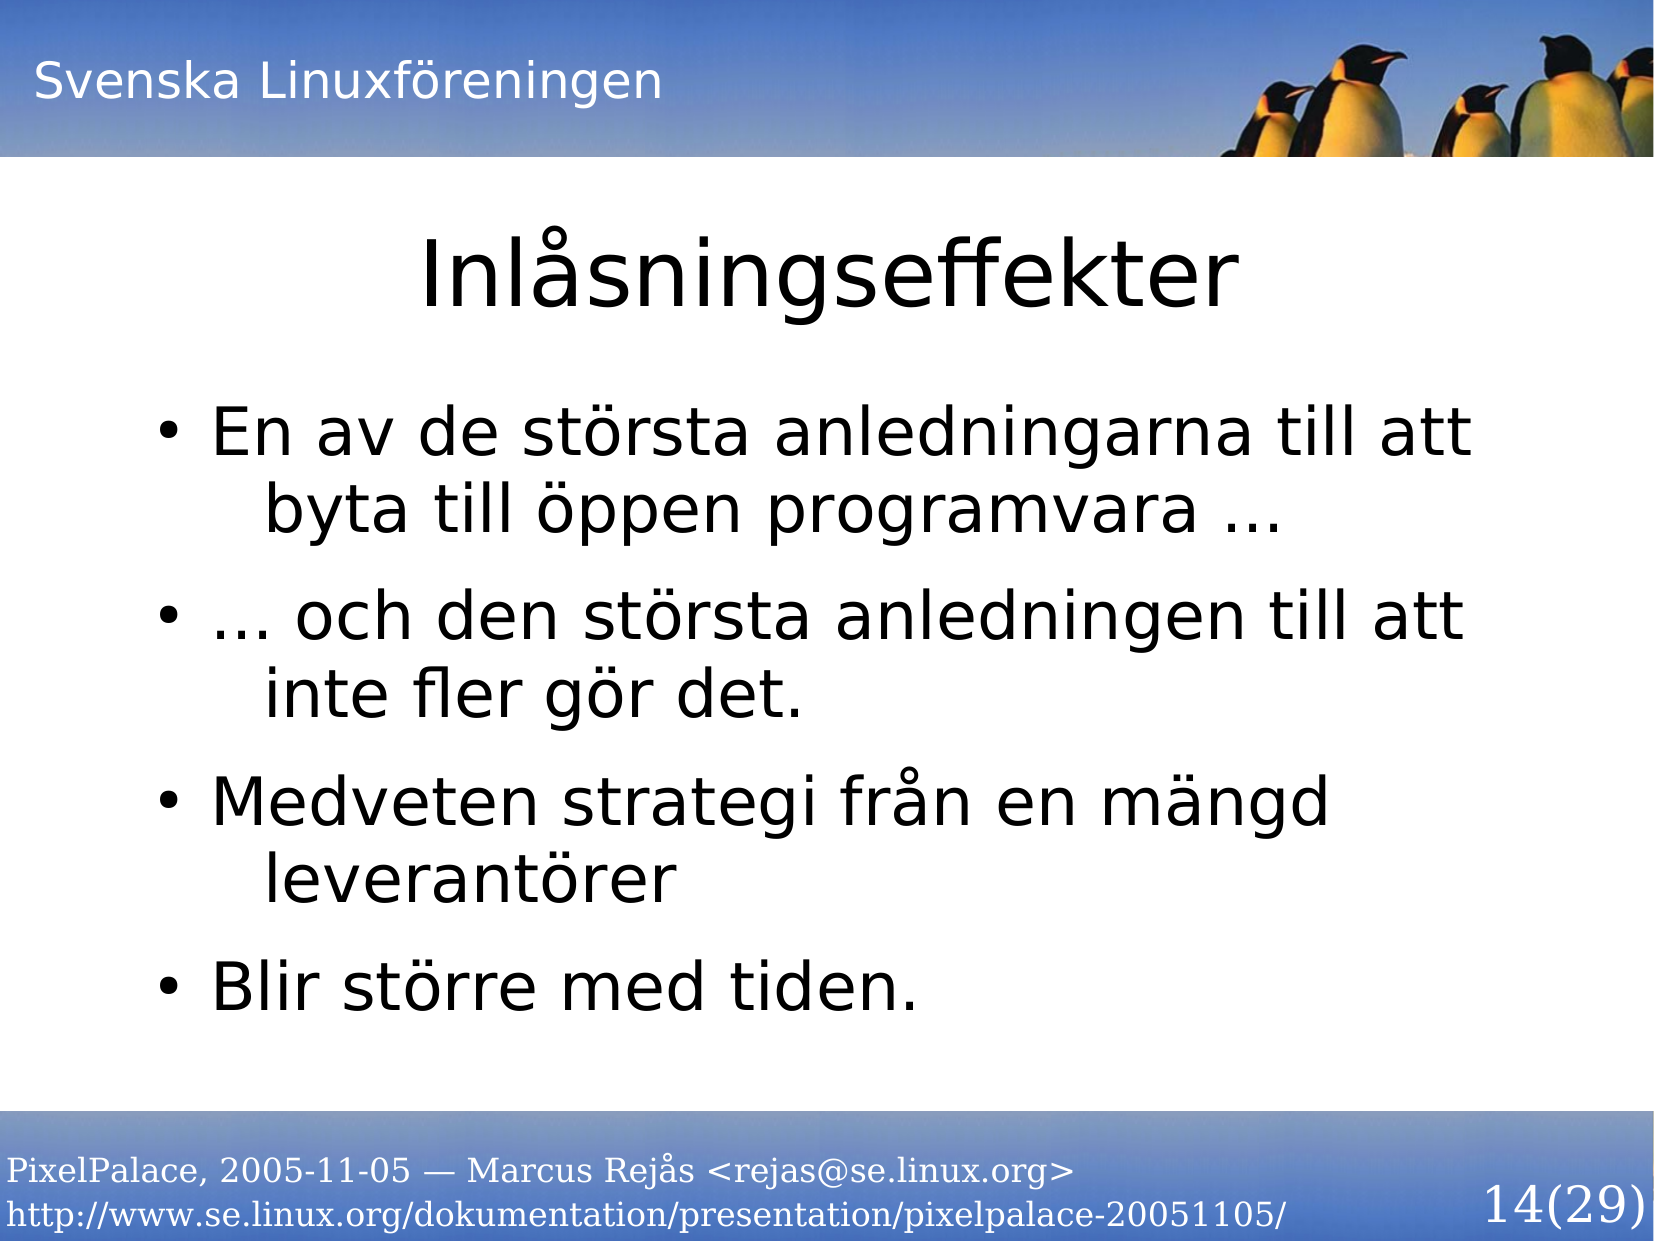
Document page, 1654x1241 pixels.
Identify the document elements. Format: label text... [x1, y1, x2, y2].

picture [0, 1111, 1654, 1241]
list En av de största anledningarna till att byta till öppen programvara ... ... och den största anledningen till att inte fler gör det. Medveten strategi från en mängd leverantörer Blir större med tiden. [121, 392, 1534, 1092]
title Inlåsningseffekter [123, 160, 1537, 389]
picture [0, 0, 1654, 157]
